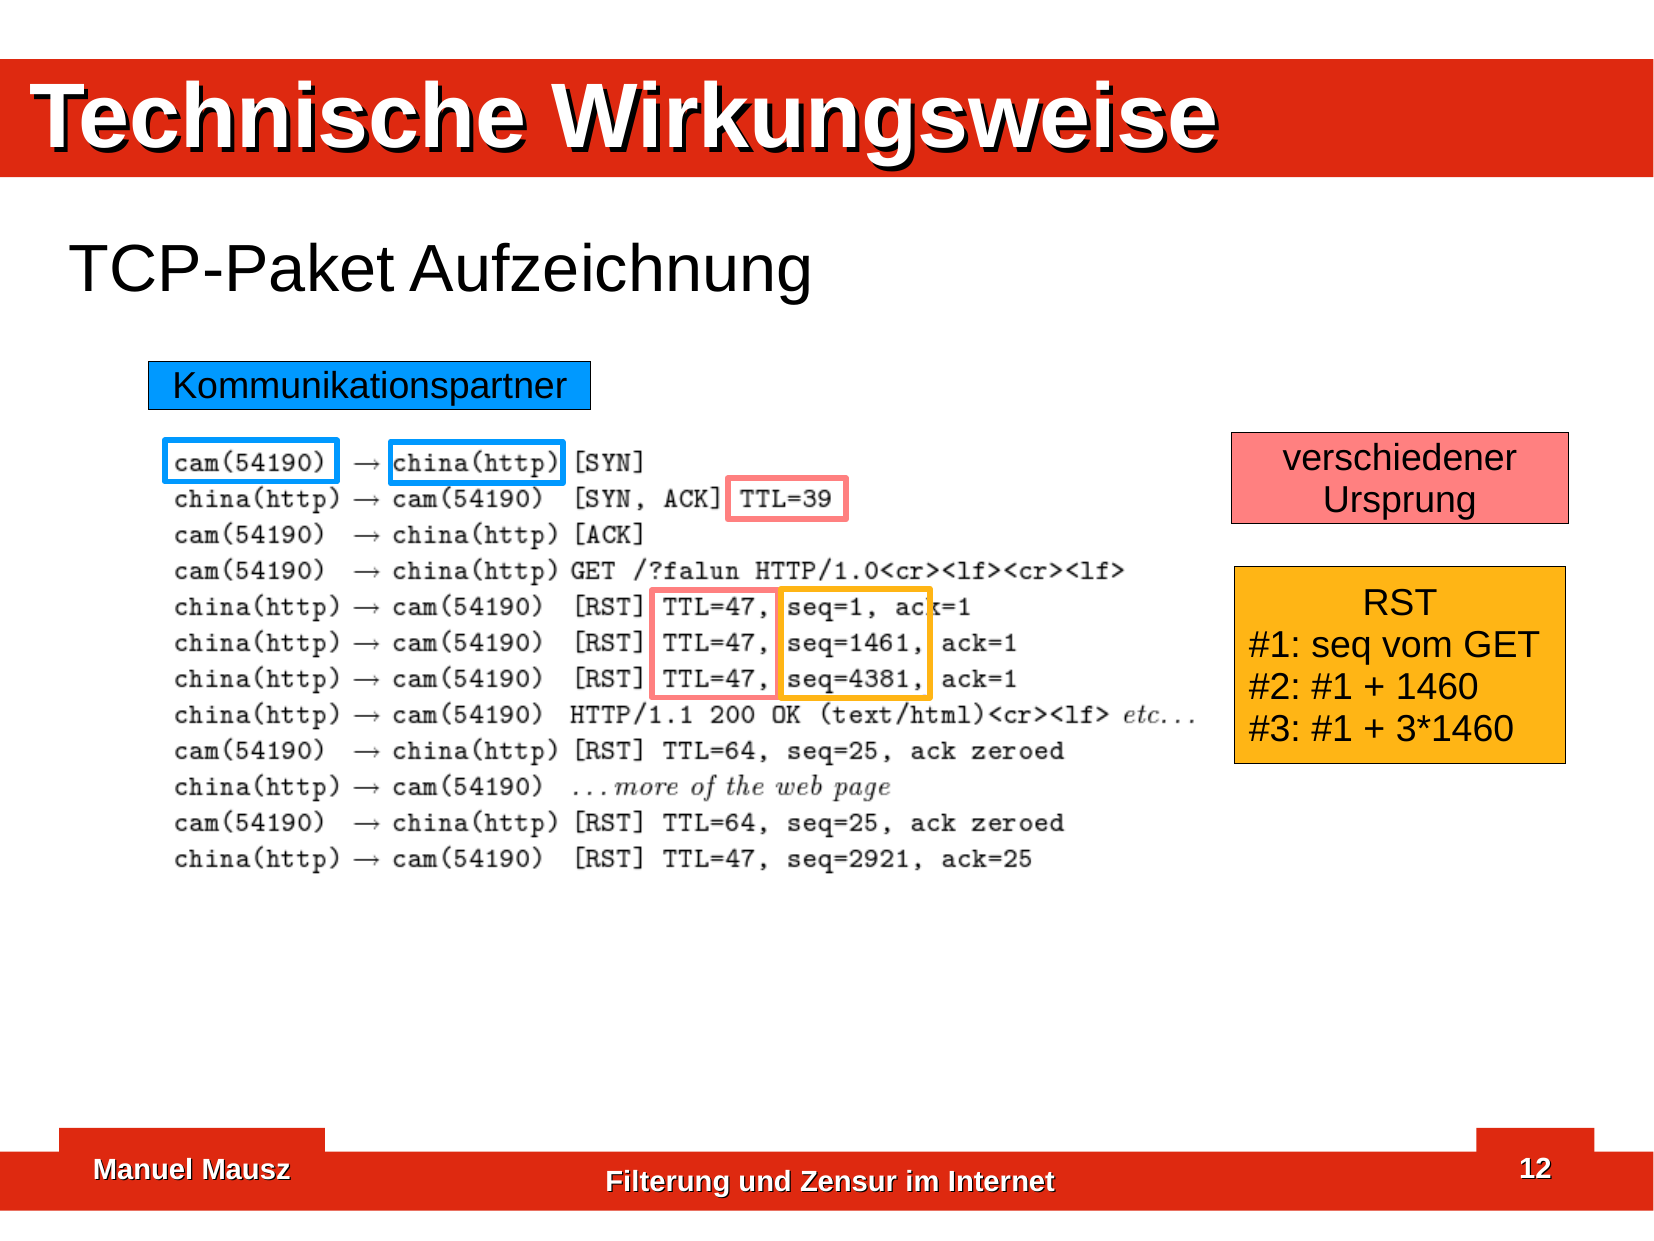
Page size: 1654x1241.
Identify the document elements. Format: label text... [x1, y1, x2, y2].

title Technische Wirkungsweise [29, 64, 1625, 168]
picture [168, 443, 334, 479]
text_box Kommunikationspartner [148, 361, 591, 410]
text_box RST #1: seq vom GET #2: #1 + 1460 #3: #1 + 3*1460 [1234, 566, 1566, 764]
list TCP-Paket Aufzeichnung [68, 231, 1558, 1036]
picture [393, 445, 560, 480]
text_box verschiedener Ursprung [1231, 432, 1569, 524]
picture [163, 440, 1211, 886]
